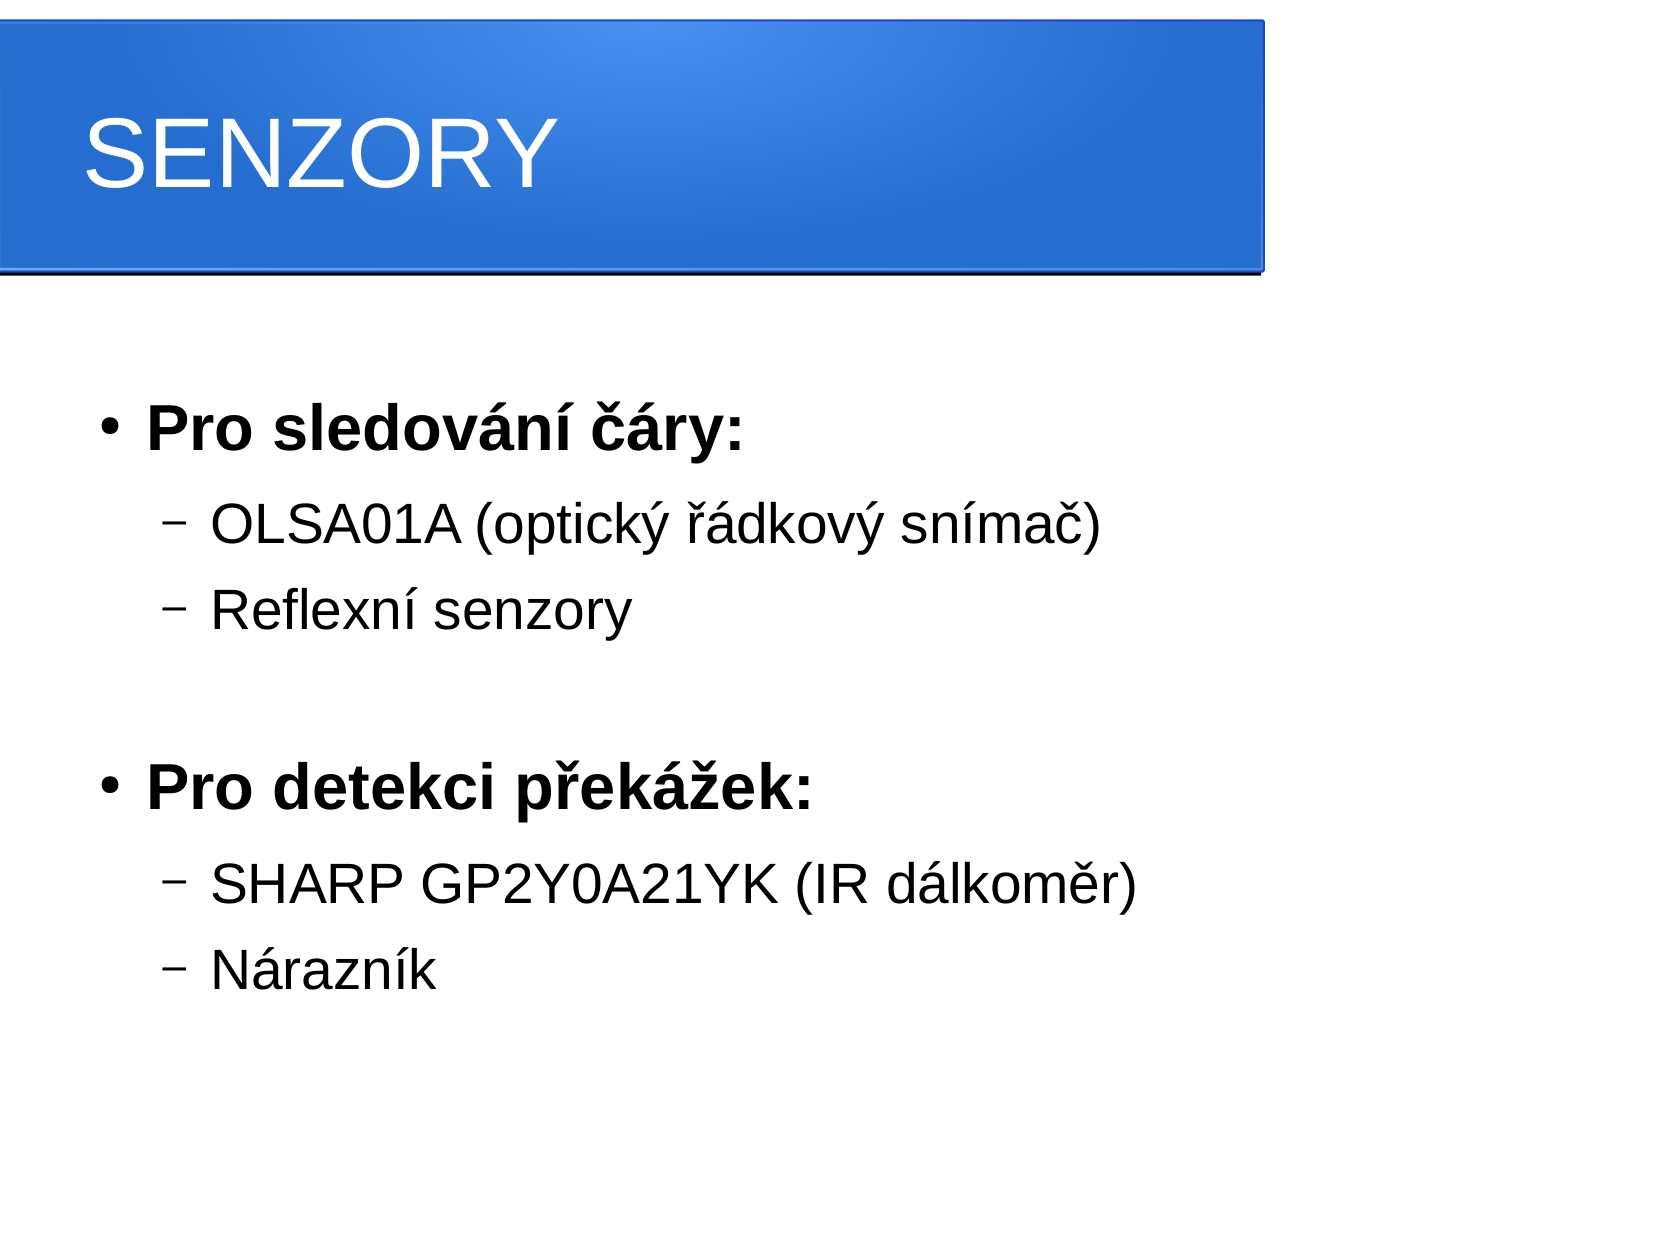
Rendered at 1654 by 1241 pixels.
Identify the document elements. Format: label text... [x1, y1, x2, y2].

list Pro sledování čáry: OLSA01A (optický řádkový snímač) Reflexní senzory Pro detekci překážek: SHARP GP2Y0A21YK (IR dálkoměr) Nárazník [82, 290, 1538, 1010]
title SENZORY [82, 49, 1250, 257]
